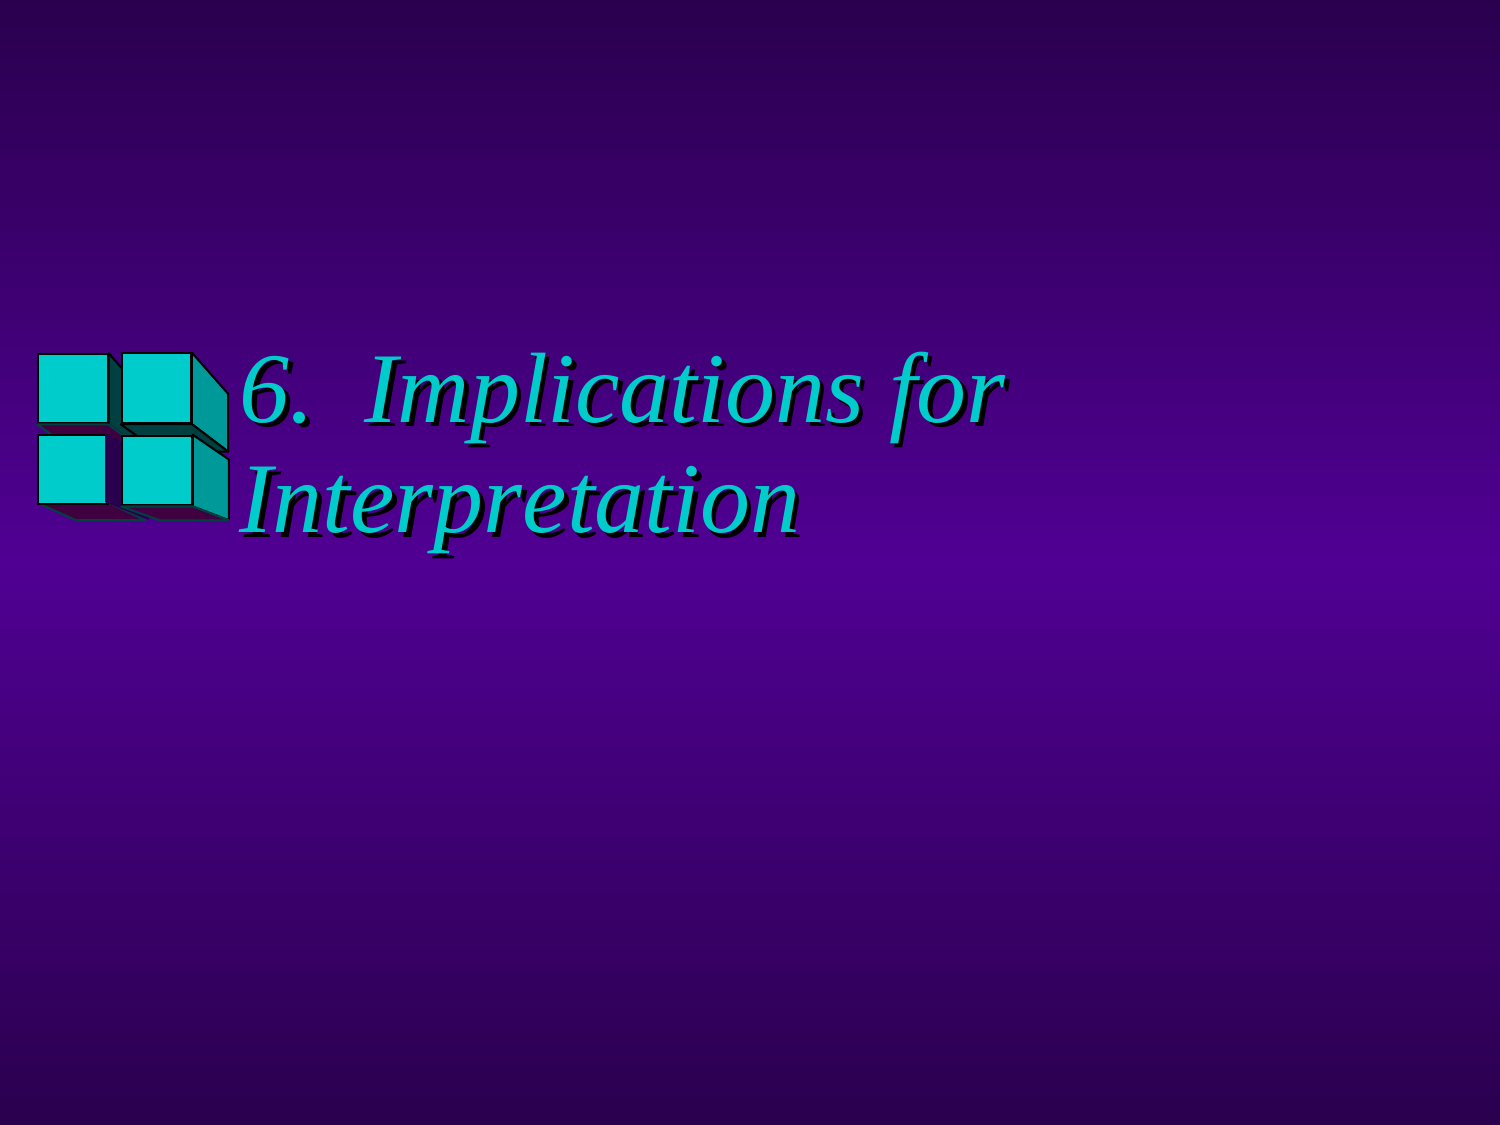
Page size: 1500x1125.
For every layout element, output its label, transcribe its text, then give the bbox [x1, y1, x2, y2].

title 6. Implications for Interpretation [224, 325, 1500, 563]
